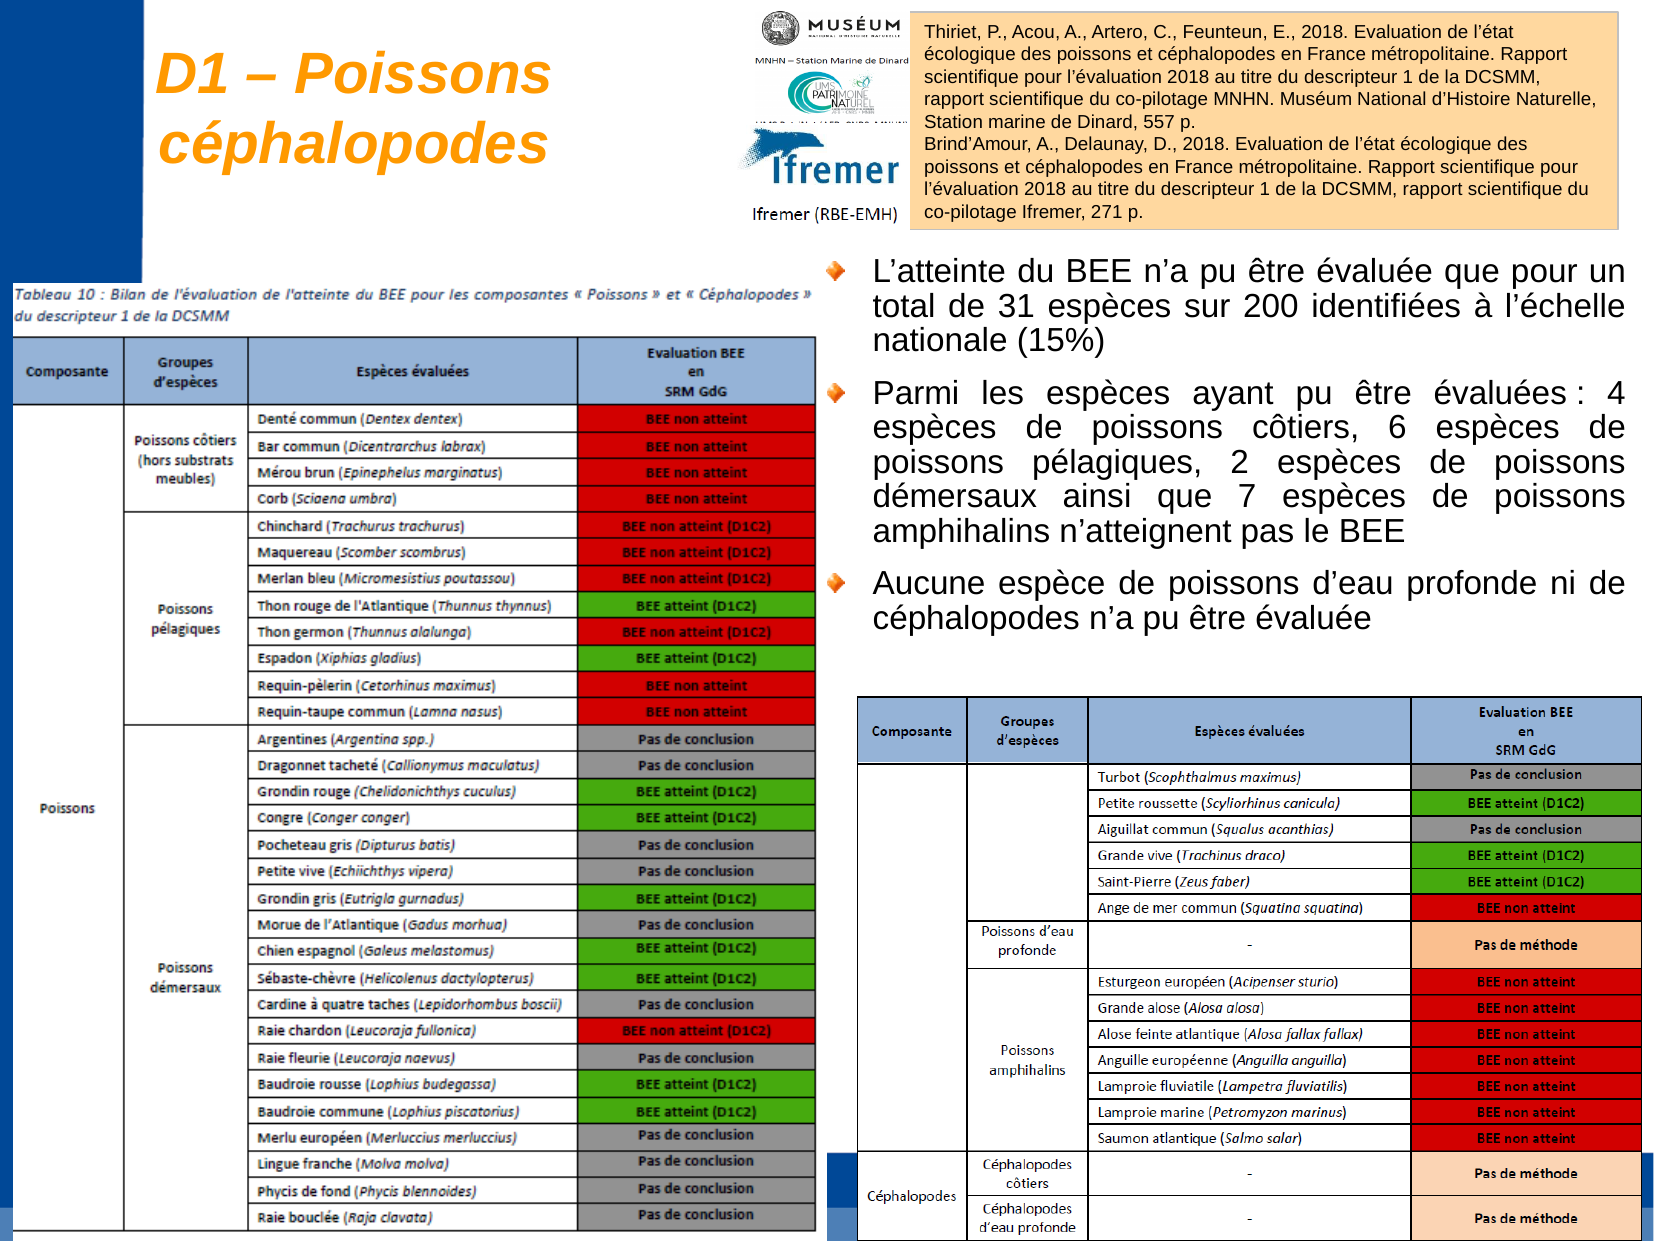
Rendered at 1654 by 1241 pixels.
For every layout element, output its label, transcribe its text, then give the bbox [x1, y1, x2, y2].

text_box L’atteinte du BEE n’a pu être évaluée que pour un total de 31 espèces sur 200 identifiées à l’échelle nationale (15%) Parmi les espèces ayant pu être évaluées : 4 espèces de poissons côtiers, 6 espèces de poissons pélagiques, 2 espèces de poissons démersaux ainsi que 7 espèces de poissons amphihalins n’atteignent pas le BEE Aucune espèce de poissons d’eau profonde ni de céphalopodes n’a pu être évaluée [811, 248, 1642, 922]
text_box D1 – Poissons céphalopodes [140, 0, 569, 184]
picture [0, 0, 1654, 1241]
text_box [1642, 891, 1650, 916]
text_box Thiriet, P., Acou, A., Artero, C., Feunteun, E., 2018. Evaluation de l’état écologique des poissons et céphalopodes en France métropolitaine. Rapport scientifique pour l’évaluation 2018 au titre du descripteur 1 de la DCSMM, rapport scientifique du co-pilotage MNHN. Muséum National d’Histoire Naturelle, Station marine de Dinard, 557 p. Brind’Amour, A., Delaunay, D., 2018. Evaluation de l’état écologique des poissons et céphalopodes en France métropolitaine. Rapport scientifique pour l’évaluation 2018 au titre du descripteur 1 de la DCSMM, rapport scientifique du co-pilotage Ifremer, 271 p. [910, 13, 1617, 229]
